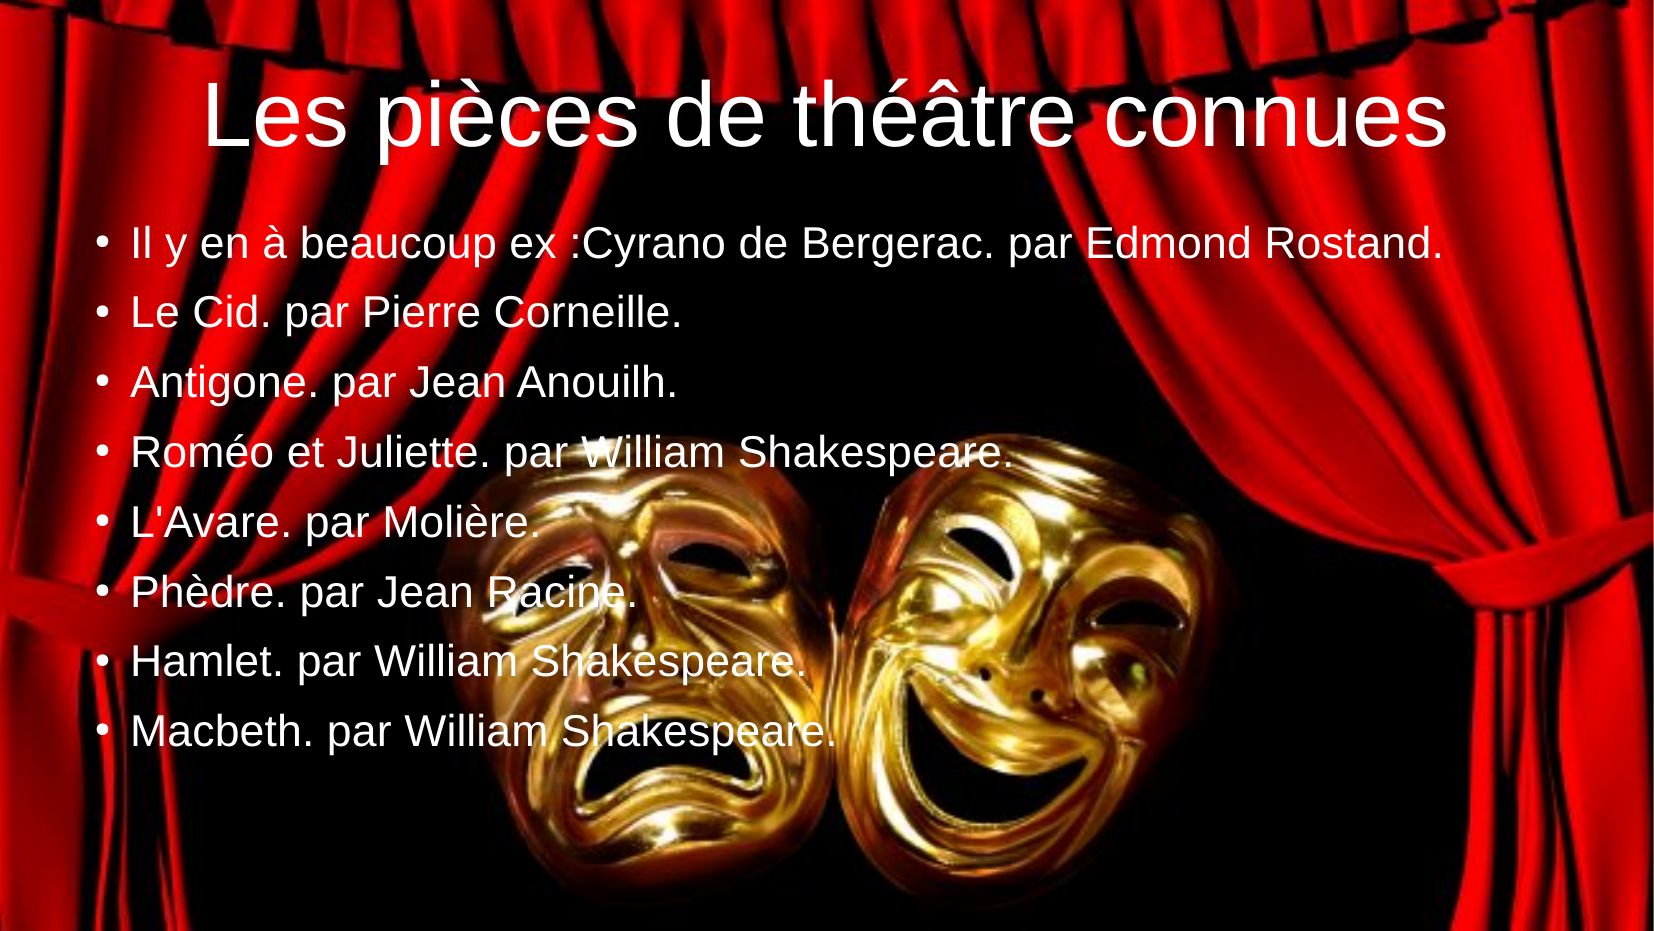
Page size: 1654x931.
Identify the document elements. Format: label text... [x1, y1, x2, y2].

title Les pièces de théâtre connues [82, 37, 1571, 193]
picture [0, 0, 1654, 931]
list Il y en à beaucoup ex :Cyrano de Bergerac. par Edmond Rostand. Le Cid. par Pierre Corneille. Antigone. par Jean Anouilh. Roméo et Juliette. par William Shakespeare. L'Avare. par Molière. Phèdre. par Jean Racine. Hamlet. par William Shakespeare. Macbeth. par William Shakespeare. [82, 217, 1571, 758]
